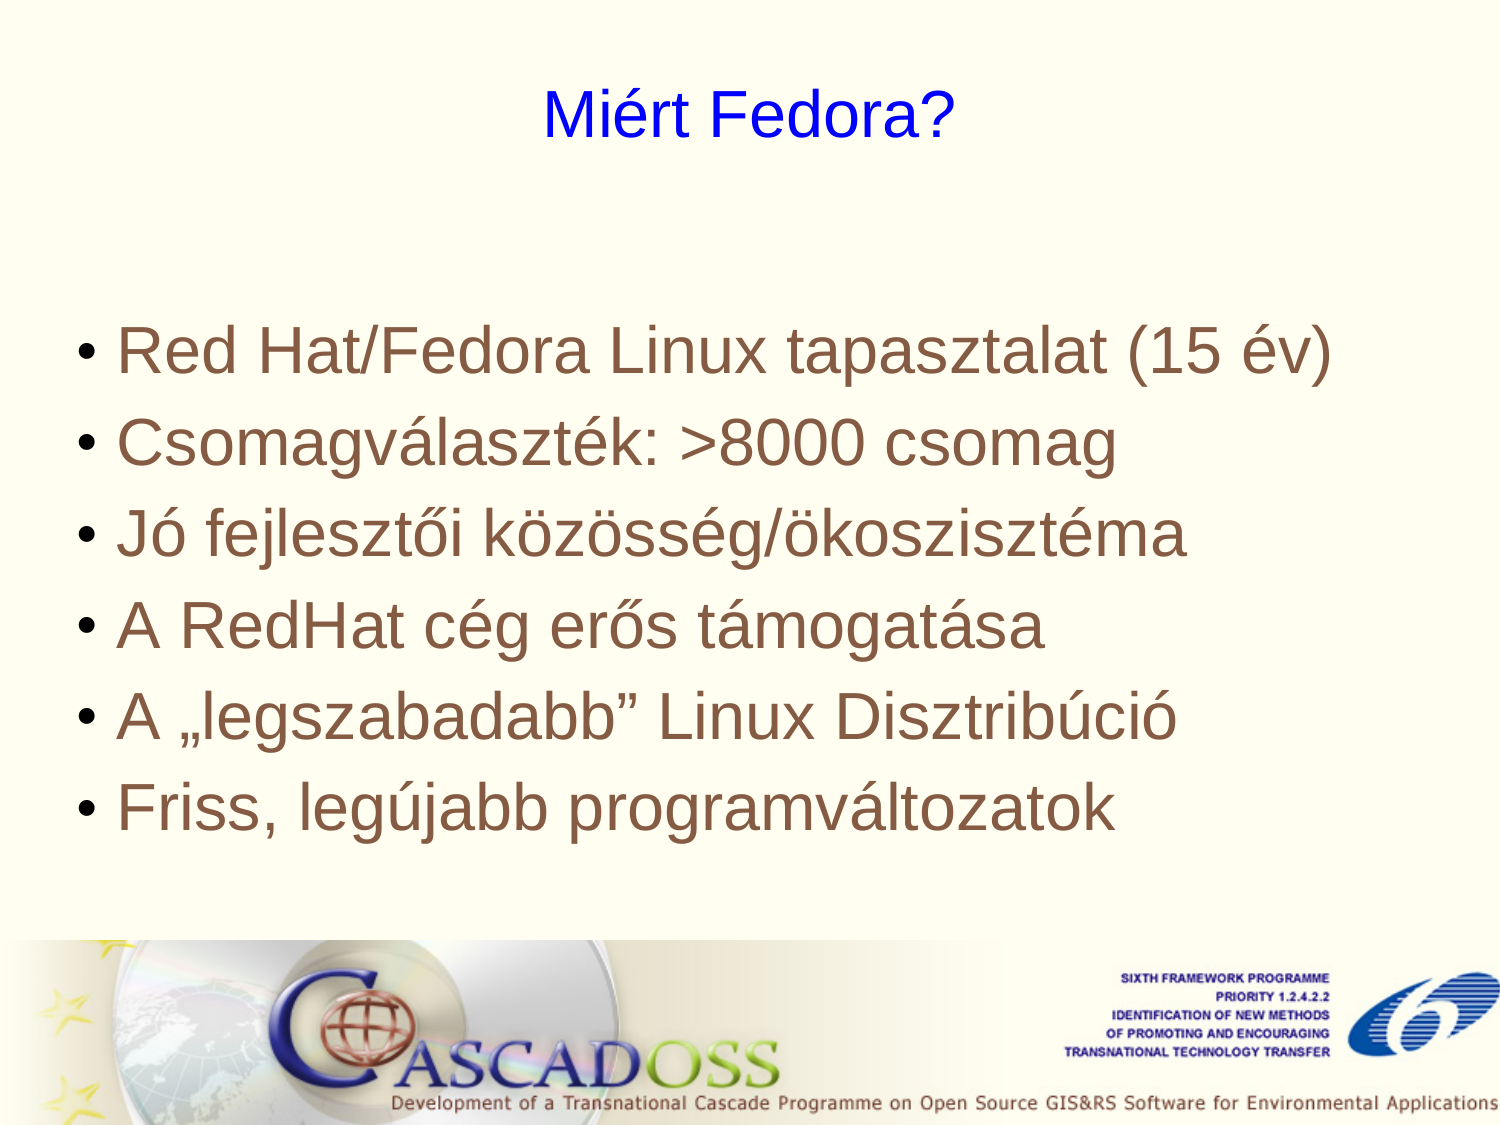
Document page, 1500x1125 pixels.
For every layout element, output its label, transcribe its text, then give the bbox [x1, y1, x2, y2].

title Miért Fedora? [75, 28, 1425, 201]
subtitle Red Hat/Fedora Linux tapasztalat (15 év) Csomagválaszték: >8000 csomag Jó fejlesztői közösség/ökoszisztéma A RedHat cég erős támogatása A „legszabadabb” Linux Disztribúció Friss, legújabb programváltozatok [75, 215, 1425, 944]
picture [0, 940, 1500, 1125]
